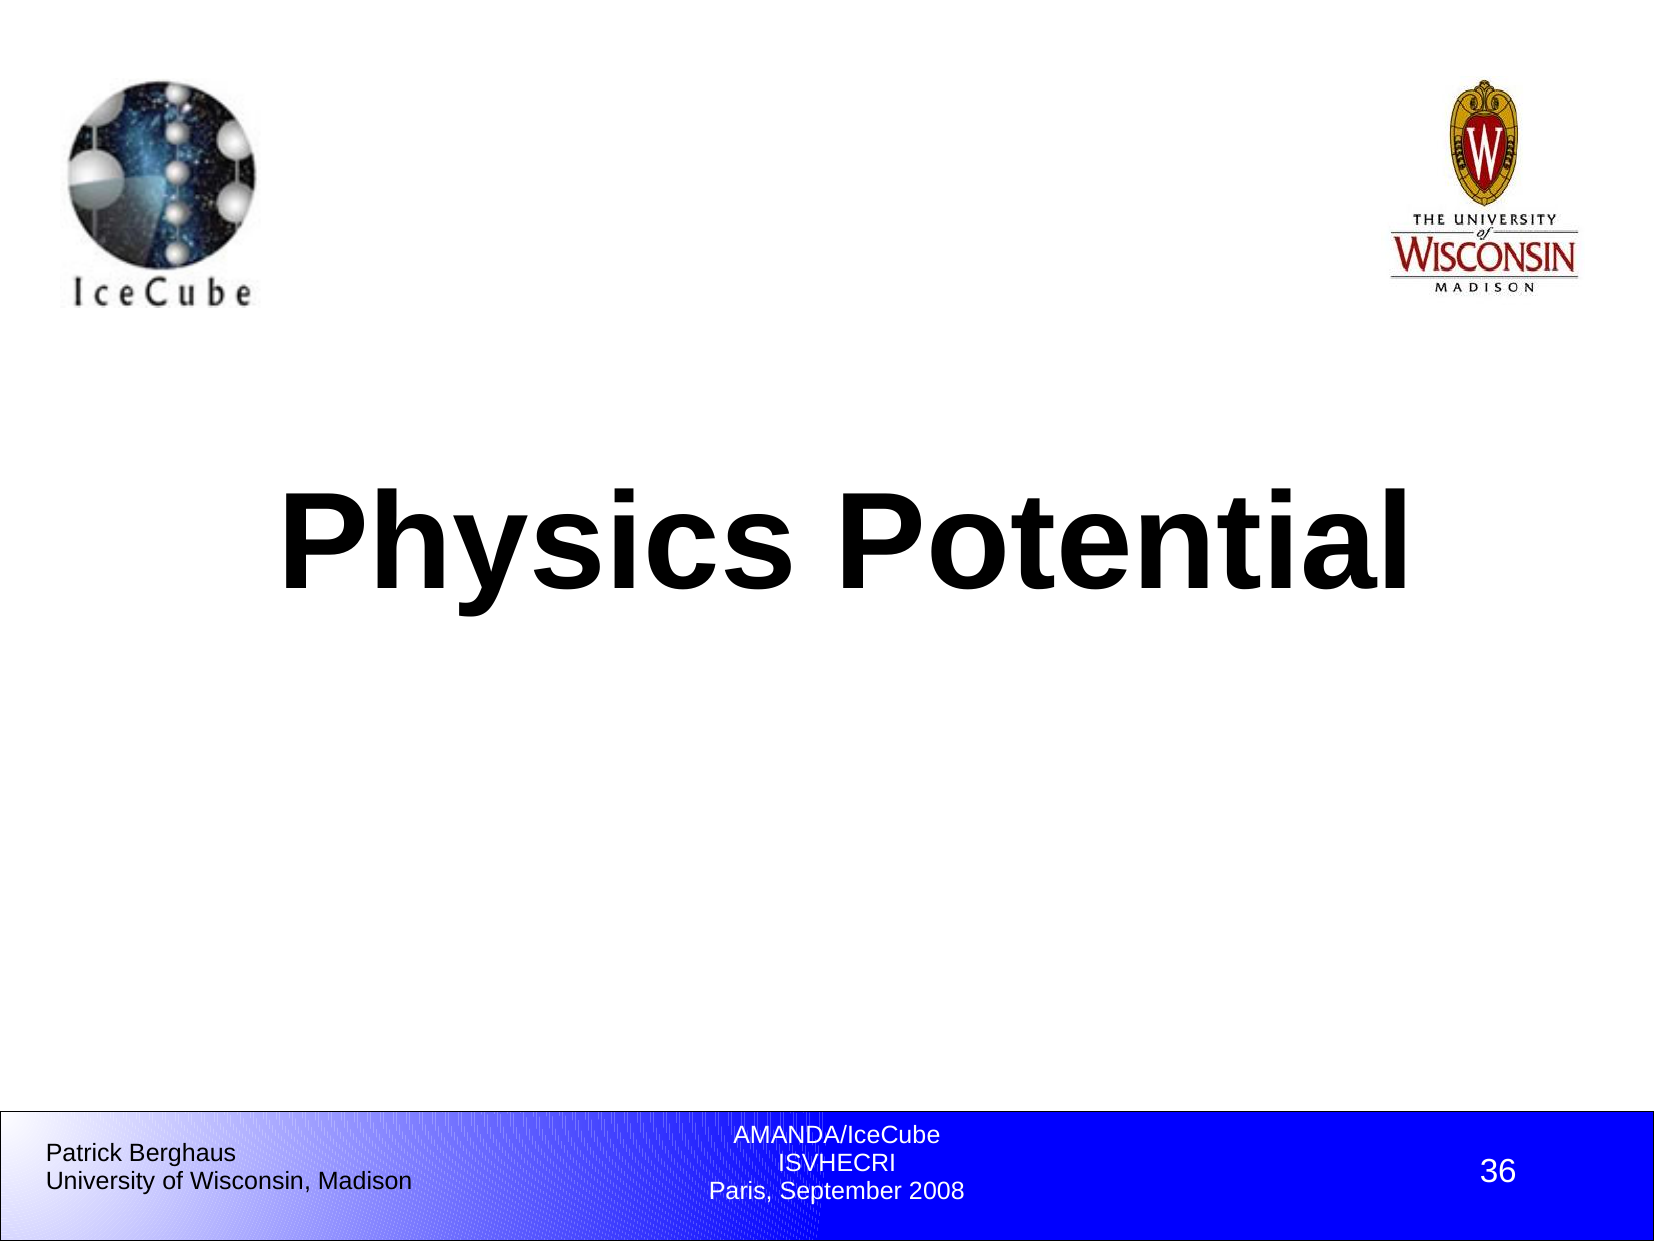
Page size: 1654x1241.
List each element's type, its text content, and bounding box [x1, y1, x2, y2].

text_box Physics Potential [262, 456, 1424, 679]
picture [60, 78, 263, 308]
picture [1381, 76, 1585, 310]
